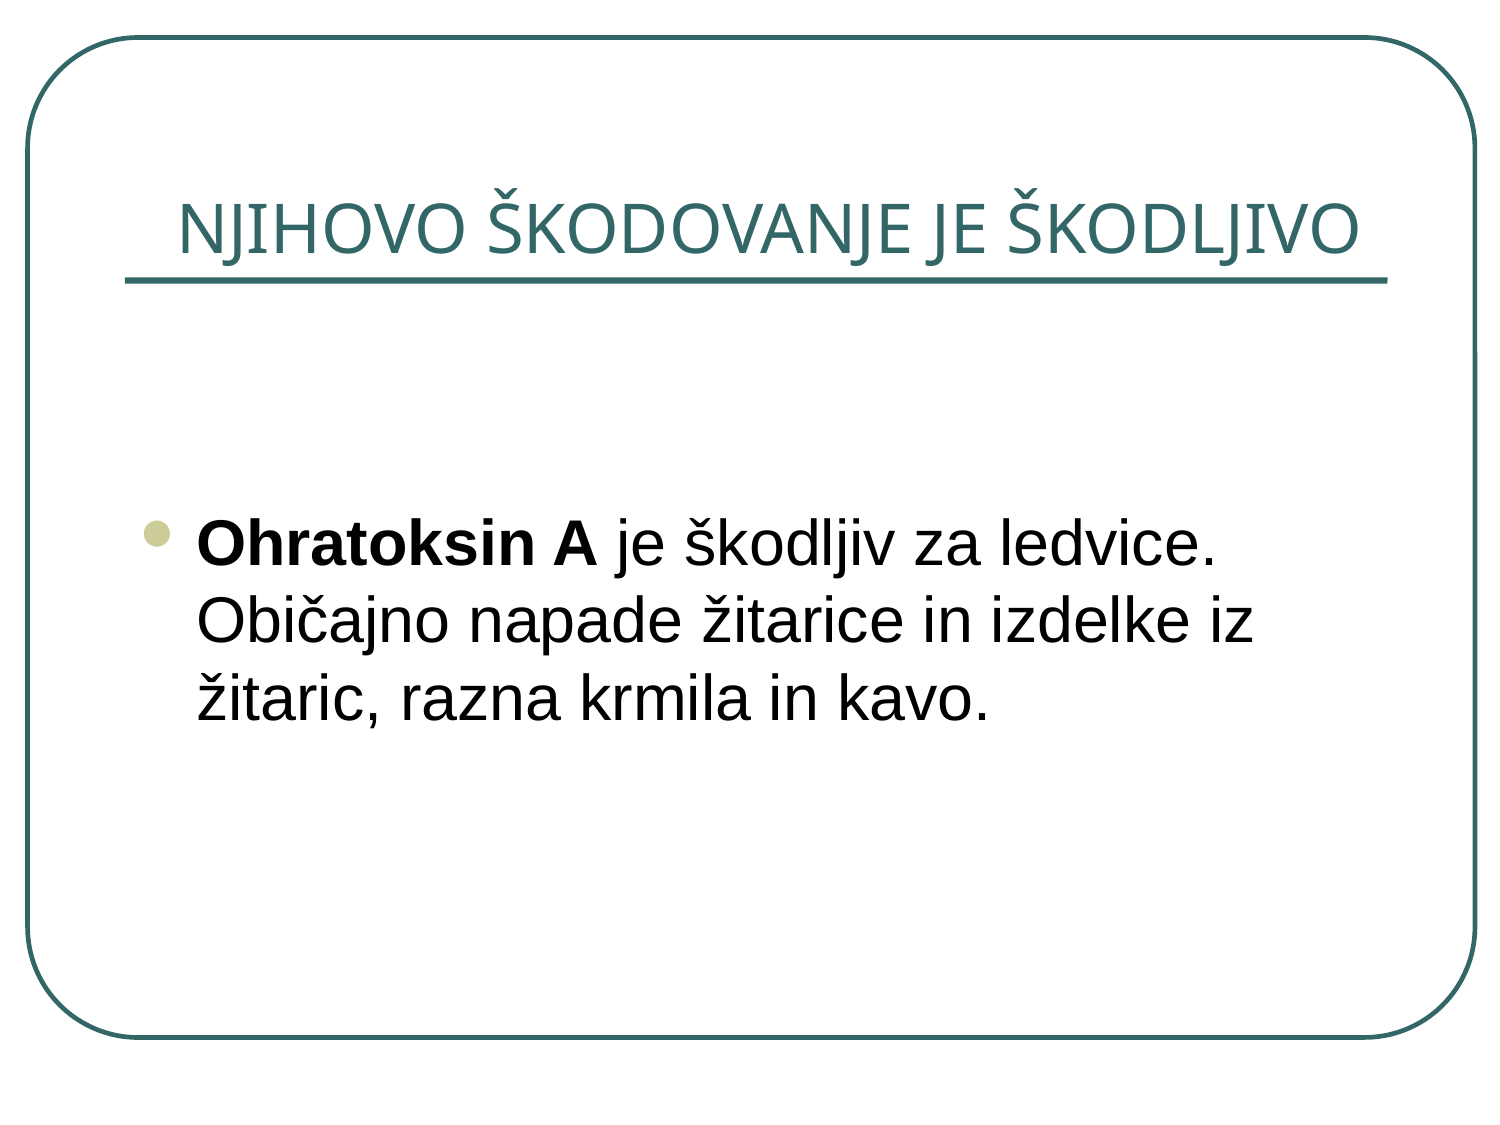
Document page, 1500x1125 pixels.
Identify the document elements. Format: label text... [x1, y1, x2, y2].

list Ohratoksin A je škodljiv za ledvice. Običajno napade žitarice in izdelke iz žitaric, razna krmila in kavo. [125, 312, 1388, 975]
title NJIHOVO ŠKODOVANJE JE ŠKODLJIVO [125, 87, 1388, 275]
